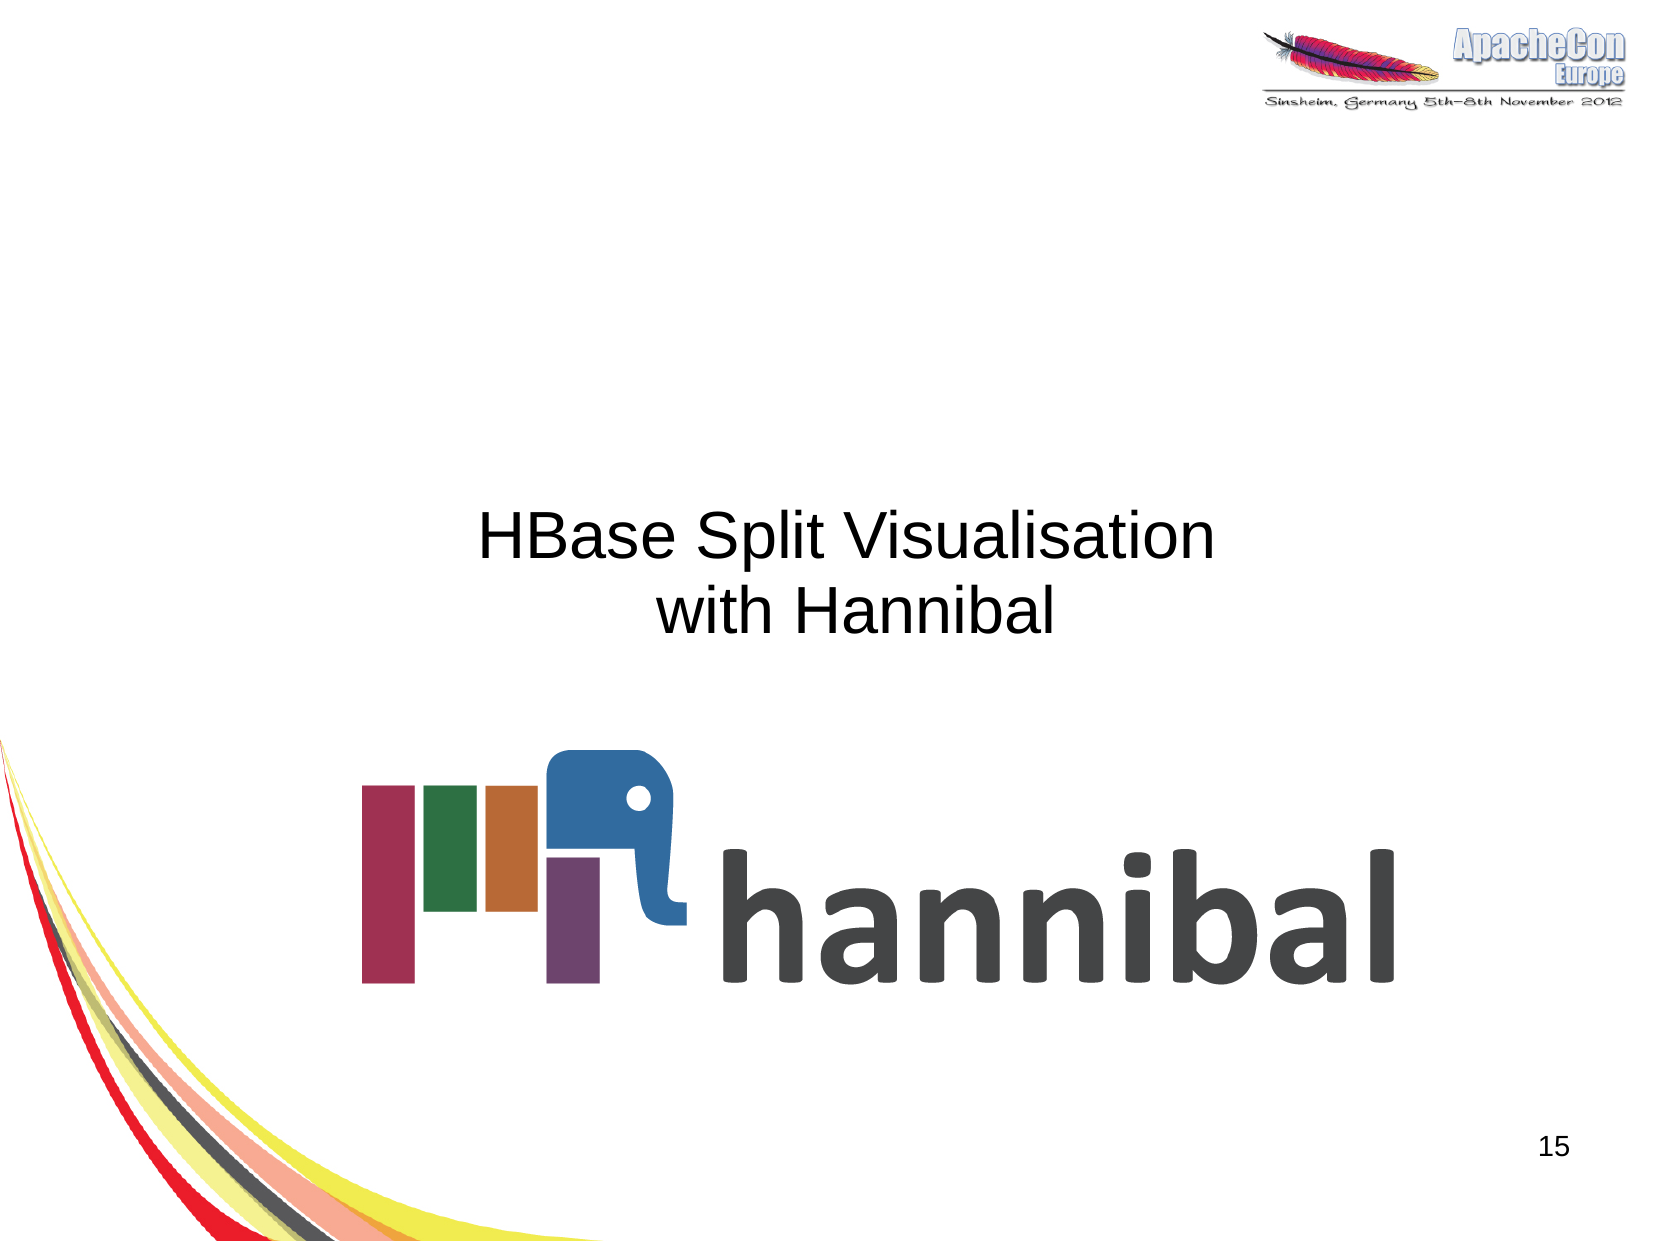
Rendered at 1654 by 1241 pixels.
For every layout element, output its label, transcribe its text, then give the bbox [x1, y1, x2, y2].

picture [0, 0, 1653, 1241]
subtitle HBase Split Visualisation with Hannibal [177, 141, 1535, 1005]
